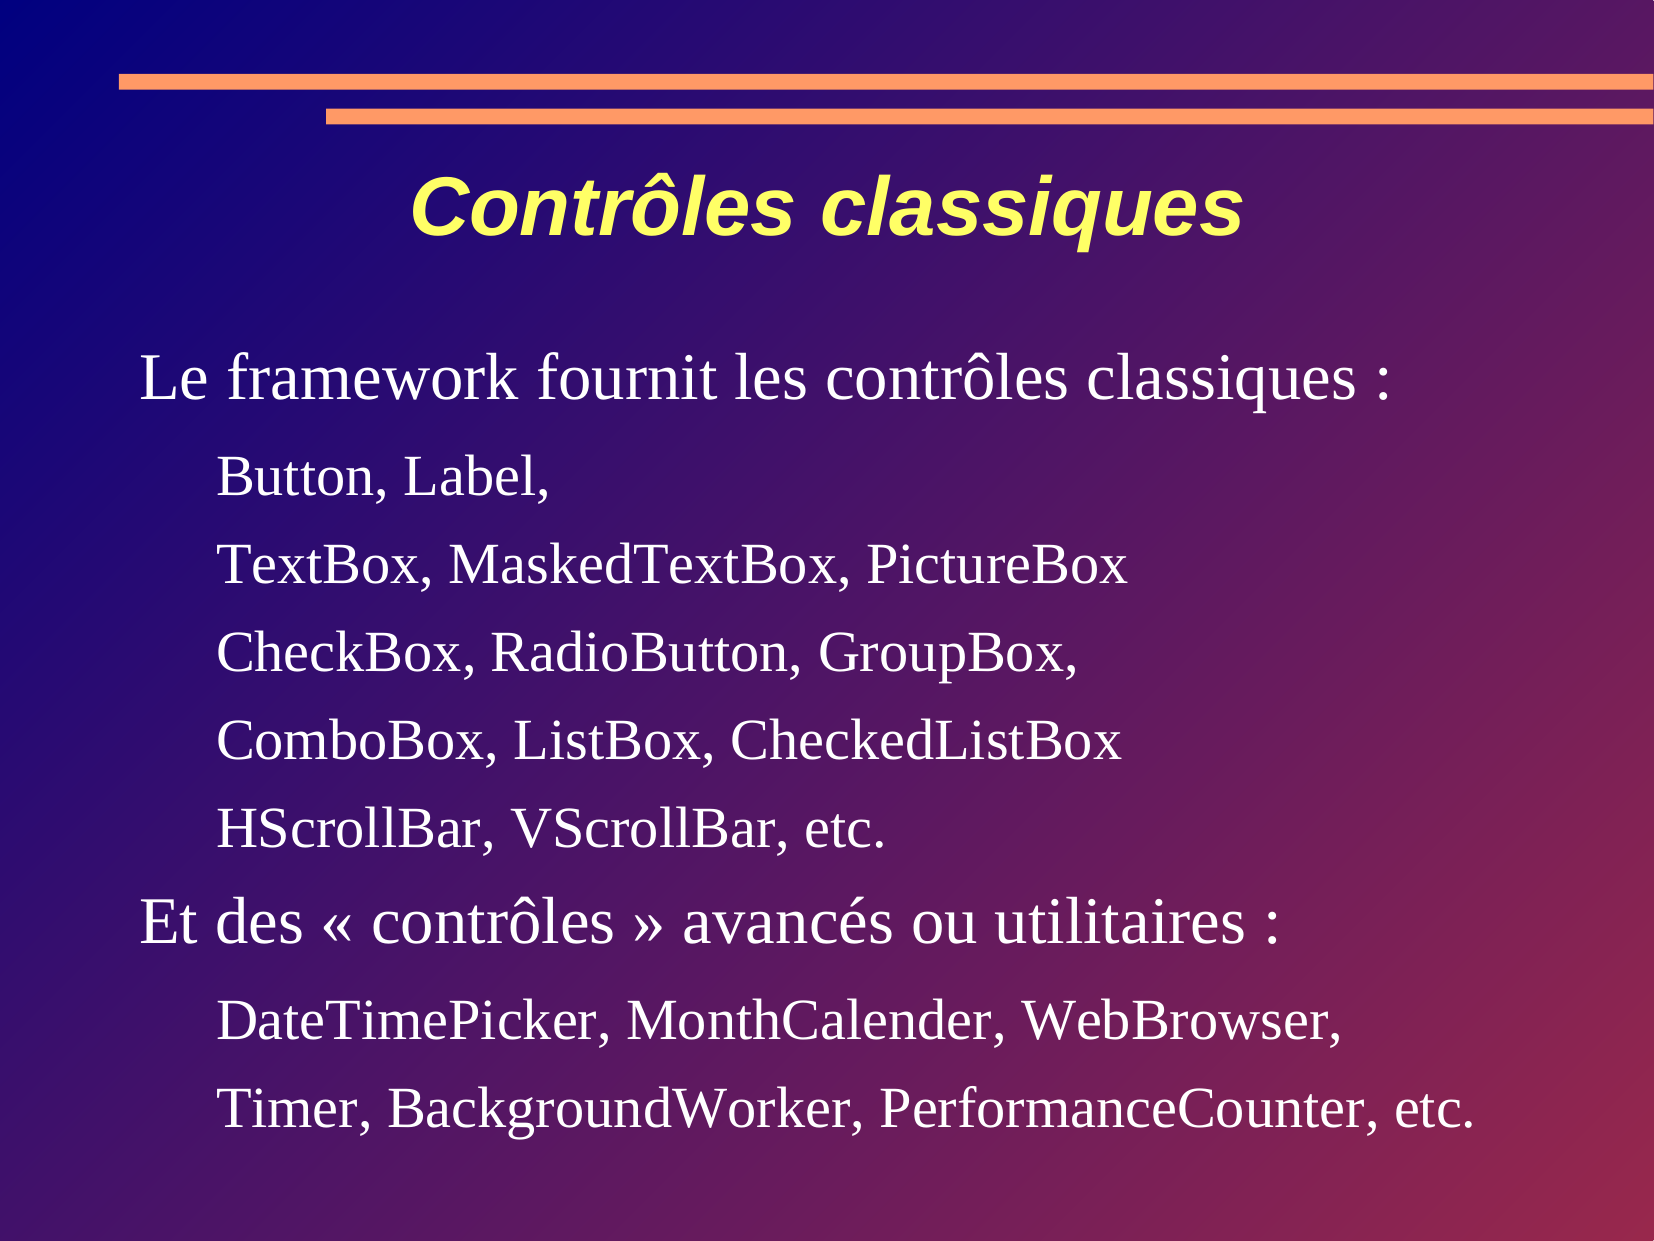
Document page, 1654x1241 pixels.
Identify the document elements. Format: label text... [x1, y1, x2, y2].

list Le framework fournit les contrôles classiques : Button, Label, TextBox, MaskedTextBox, PictureBox CheckBox, RadioButton, GroupBox, ComboBox, ListBox, CheckedListBox HScrollBar, VScrollBar, etc. Et des « contrôles » avancés ou utilitaires : DateTimePicker, MonthCalender, WebBrowser, Timer, BackgroundWorker, PerformanceCounter, etc. [121, 339, 1554, 1141]
title Contrôles classiques [121, 102, 1534, 311]
